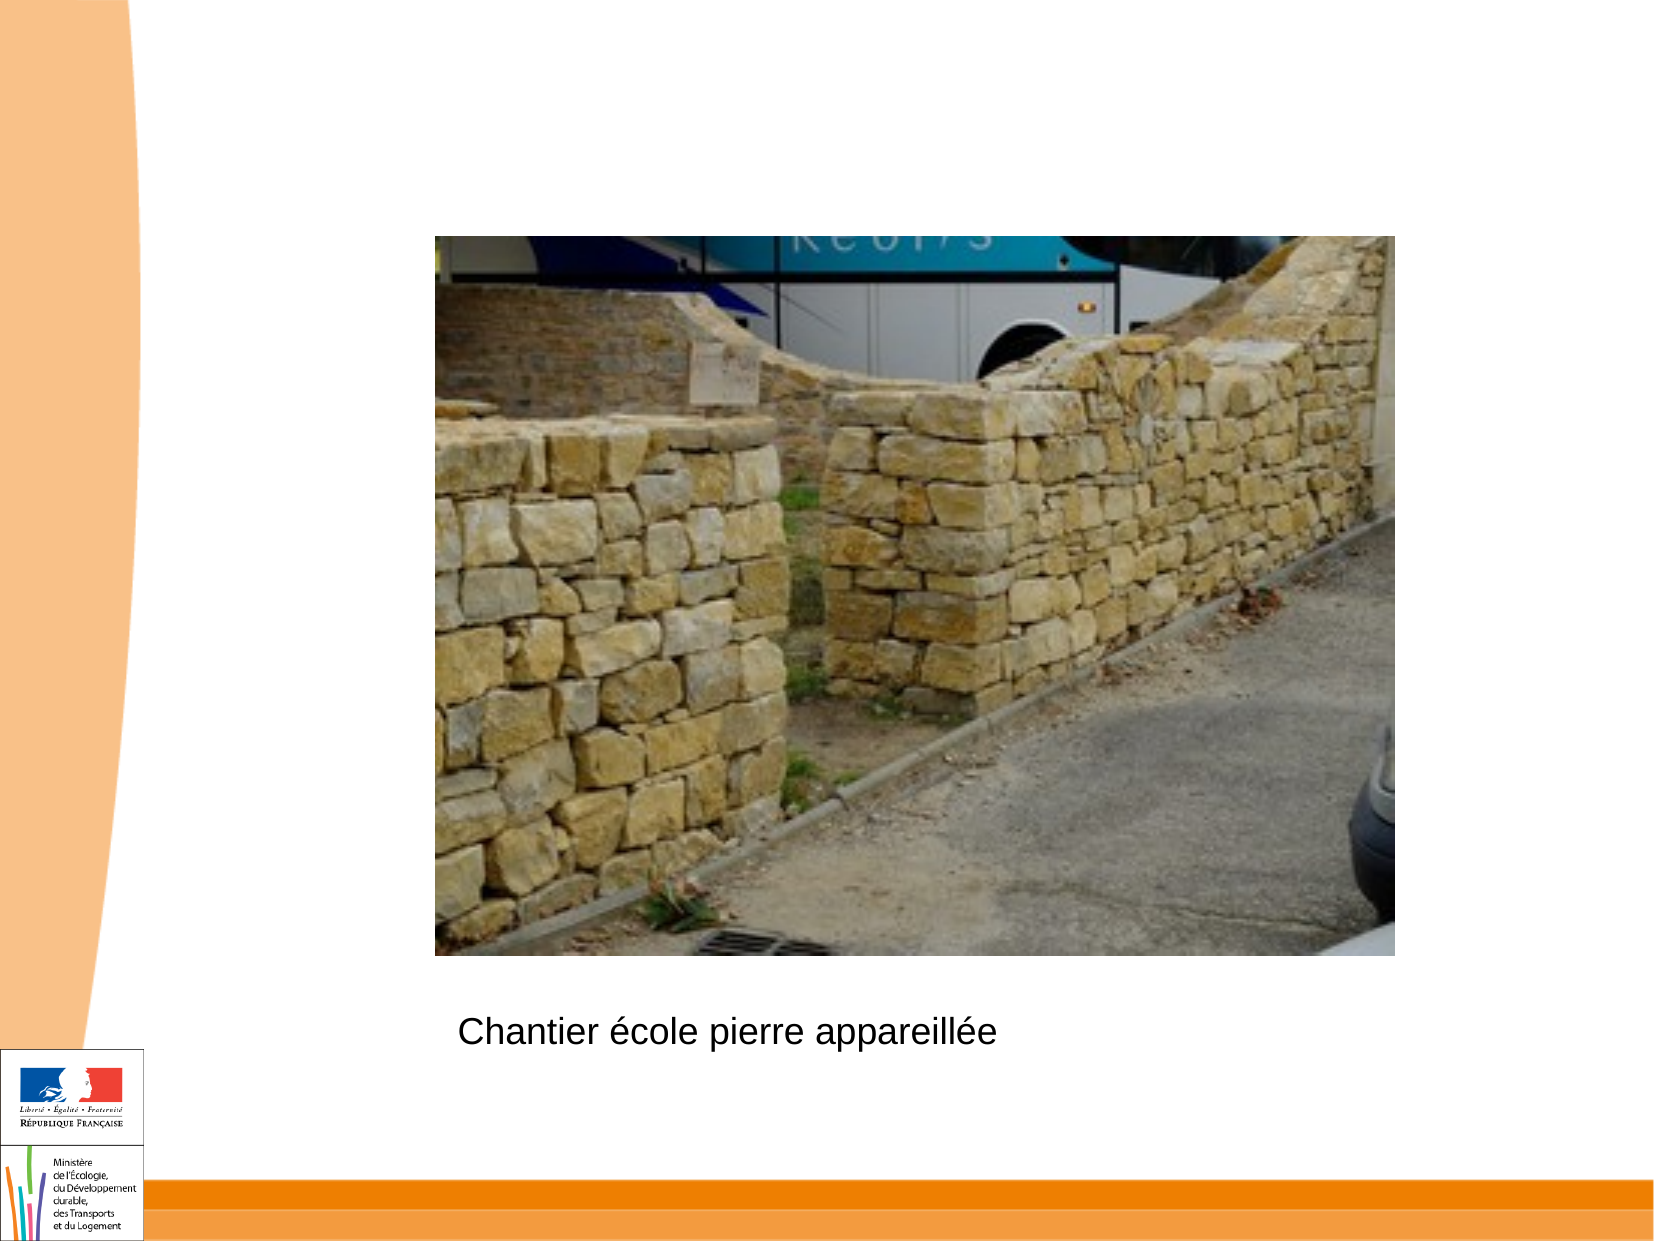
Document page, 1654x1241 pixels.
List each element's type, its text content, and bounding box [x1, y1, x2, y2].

picture [0, 0, 1654, 1241]
text_box Chantier école pierre appareillée [442, 1003, 1123, 1061]
